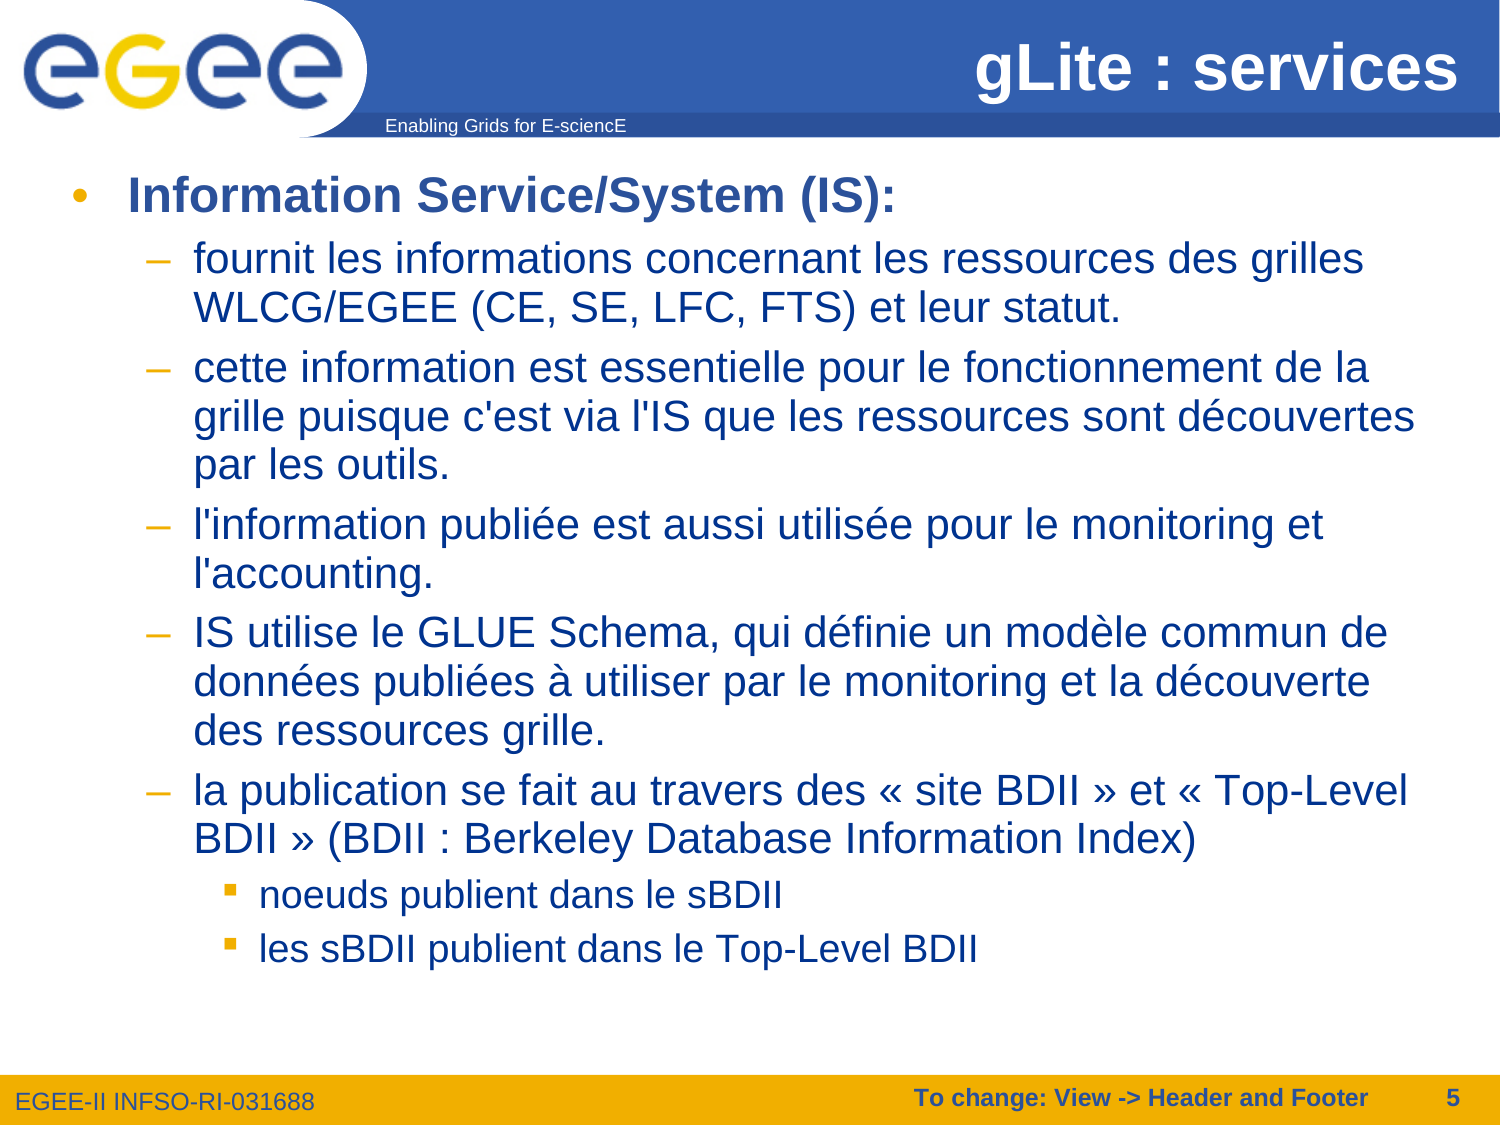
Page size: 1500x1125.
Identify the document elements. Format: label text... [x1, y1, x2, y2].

title gLite : services [369, 0, 1475, 156]
list Information Service/System (IS): fournit les informations concernant les ressources des grilles WLCG/EGEE (CE, SE, LFC, FTS) et leur statut. cette information est essentielle pour le fonctionnement de la grille puisque c'est via l'IS que les ressources sont découvertes par les outils. l'information publiée est aussi utilisée pour le monitoring et l'accounting. IS utilise le GLUE Schema, qui définie un modèle commun de données publiées à utiliser par le monitoring et la découverte des ressources grille. la publication se fait au travers des « site BDII » et « Top-Level BDII » (BDII : Berkeley Database Information Index) noeuds publient dans le sBDII les sBDII publient dans le Top-Level BDII [56, 159, 1466, 1052]
picture [18, 30, 349, 112]
